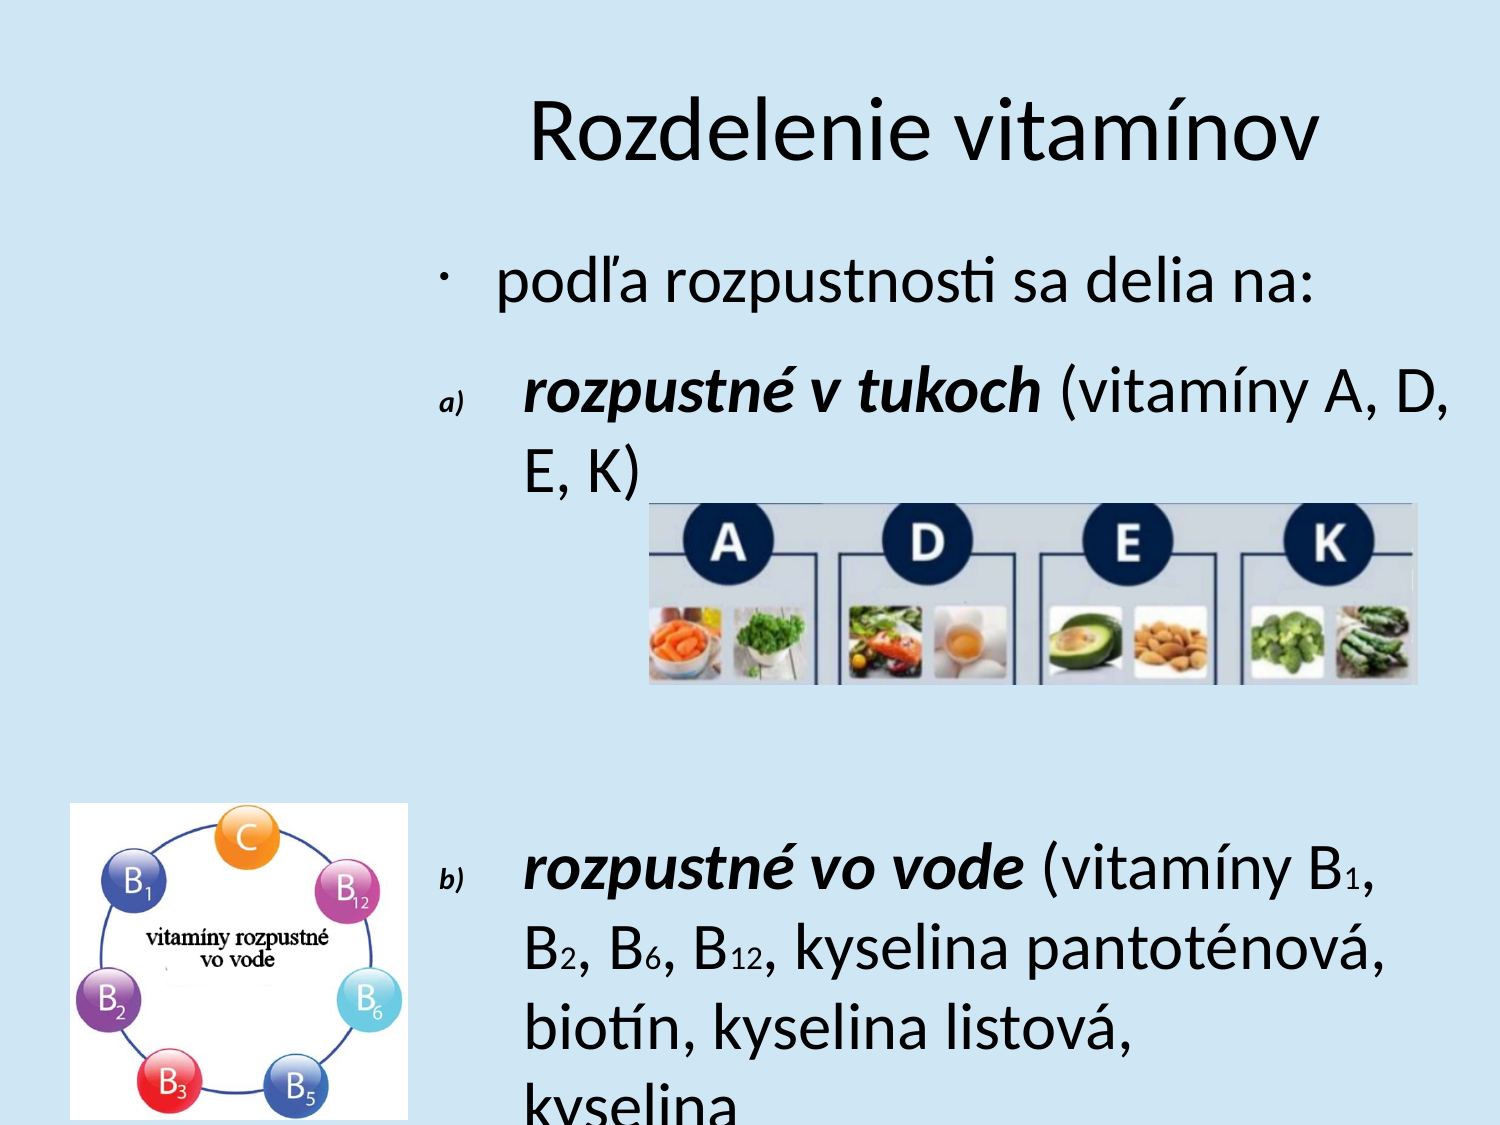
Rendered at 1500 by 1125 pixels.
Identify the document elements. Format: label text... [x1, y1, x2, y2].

title Rozdelenie vitamínov [424, 61, 1427, 187]
picture [70, 803, 408, 1120]
picture [649, 503, 1418, 686]
list podľa rozpustnosti sa delia na: rozpustné v tukoch (vitamíny A, D, E, K) rozpustné vo vode (vitamíny B1, B2, B6, B12, kyselina pantoténová, biotín, kyselina listová, kyselina pangamínová, vitamíny P a C) [424, 228, 1471, 1030]
